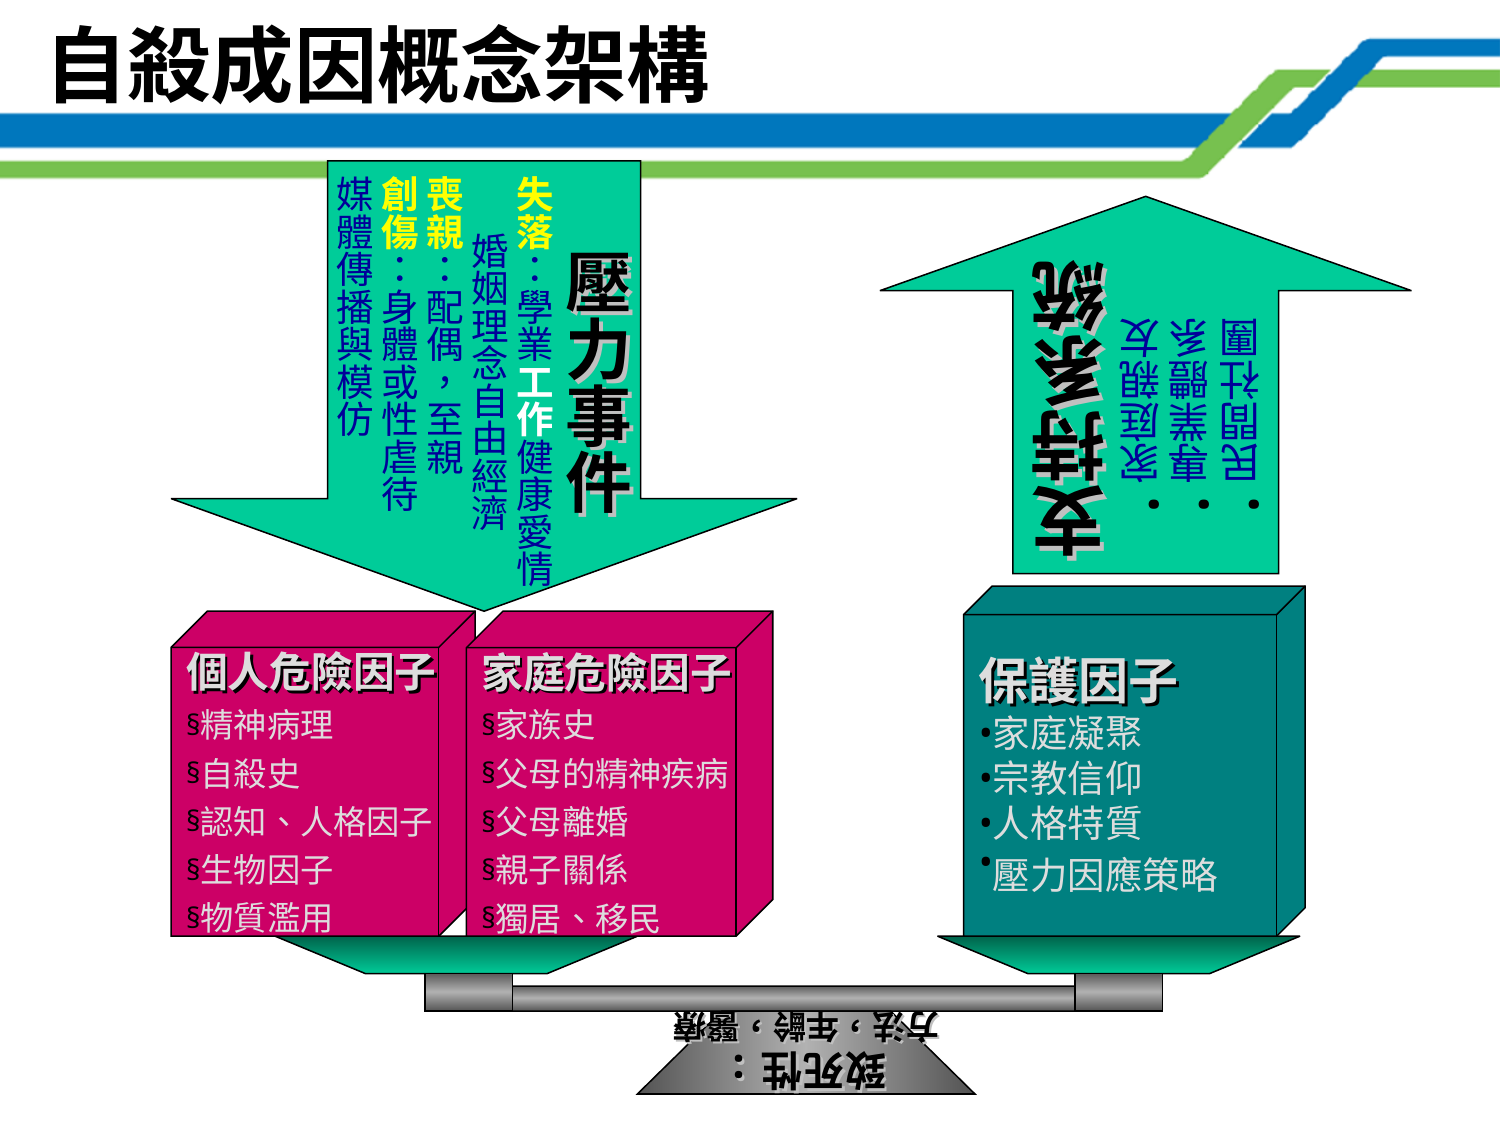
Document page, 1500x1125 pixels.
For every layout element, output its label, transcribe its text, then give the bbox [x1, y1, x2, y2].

text_box [425, 974, 1163, 1012]
text_box 支持系統 家庭親友 專業體系 民間社團 [879, 196, 1412, 574]
text_box 家庭危險因子 家族史 父母的精神疾病 父母離婚 親子關係 獨居、移民 [466, 611, 773, 937]
text_box 致死性: 方法，年齡，醫療 [637, 1011, 975, 1094]
text_box 個人危險因子 精神病理 自殺史 認知、人格因子 生物因子 物質濫用 [171, 611, 476, 937]
text_box 保護因子 家庭凝聚 宗教信仰 人格特質 壓力因應策略 [963, 586, 1306, 937]
title 自殺成因概念架構 [29, 0, 1349, 126]
text_box 壓力事件 失落：學業工作健康愛情 婚姻理念自由經濟 喪親：配偶，至親 創傷：身體或性虐待 媒體傳播與模仿 [171, 160, 798, 612]
